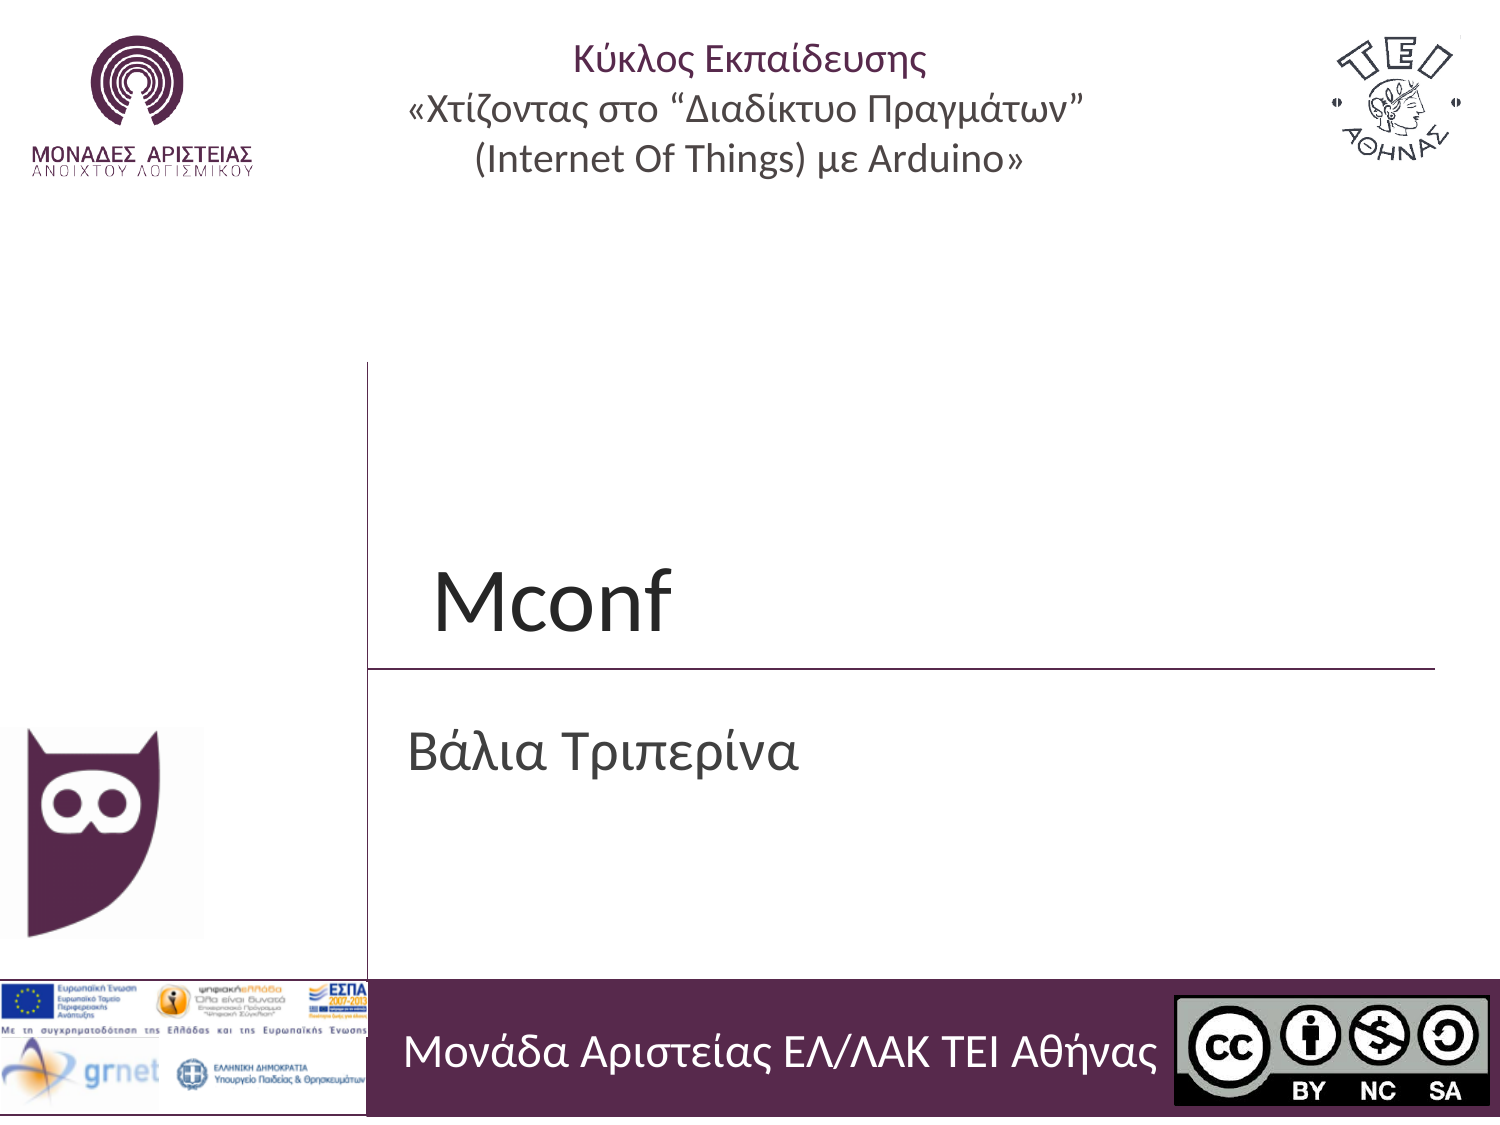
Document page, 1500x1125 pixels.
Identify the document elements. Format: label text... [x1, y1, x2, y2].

picture [31, 36, 253, 177]
picture [0, 982, 368, 1113]
text_box Βάλια Τριπερίνα [392, 704, 1455, 963]
subtitle Μονάδα Αριστείας ΕΛ/ΛΑΚ ΤΕΙ Αθήνας [387, 992, 1488, 1105]
picture [1174, 995, 1490, 1106]
text_box Κύκλος Εκπαίδευσης «Χτίζοντας στο “Διαδίκτυο Πραγμάτων” (Internet Of Things) με Arduino» [280, 22, 1220, 190]
picture [0, 727, 204, 939]
title Mconf [395, 357, 1459, 658]
picture [175, 1057, 366, 1092]
picture [1331, 35, 1461, 167]
